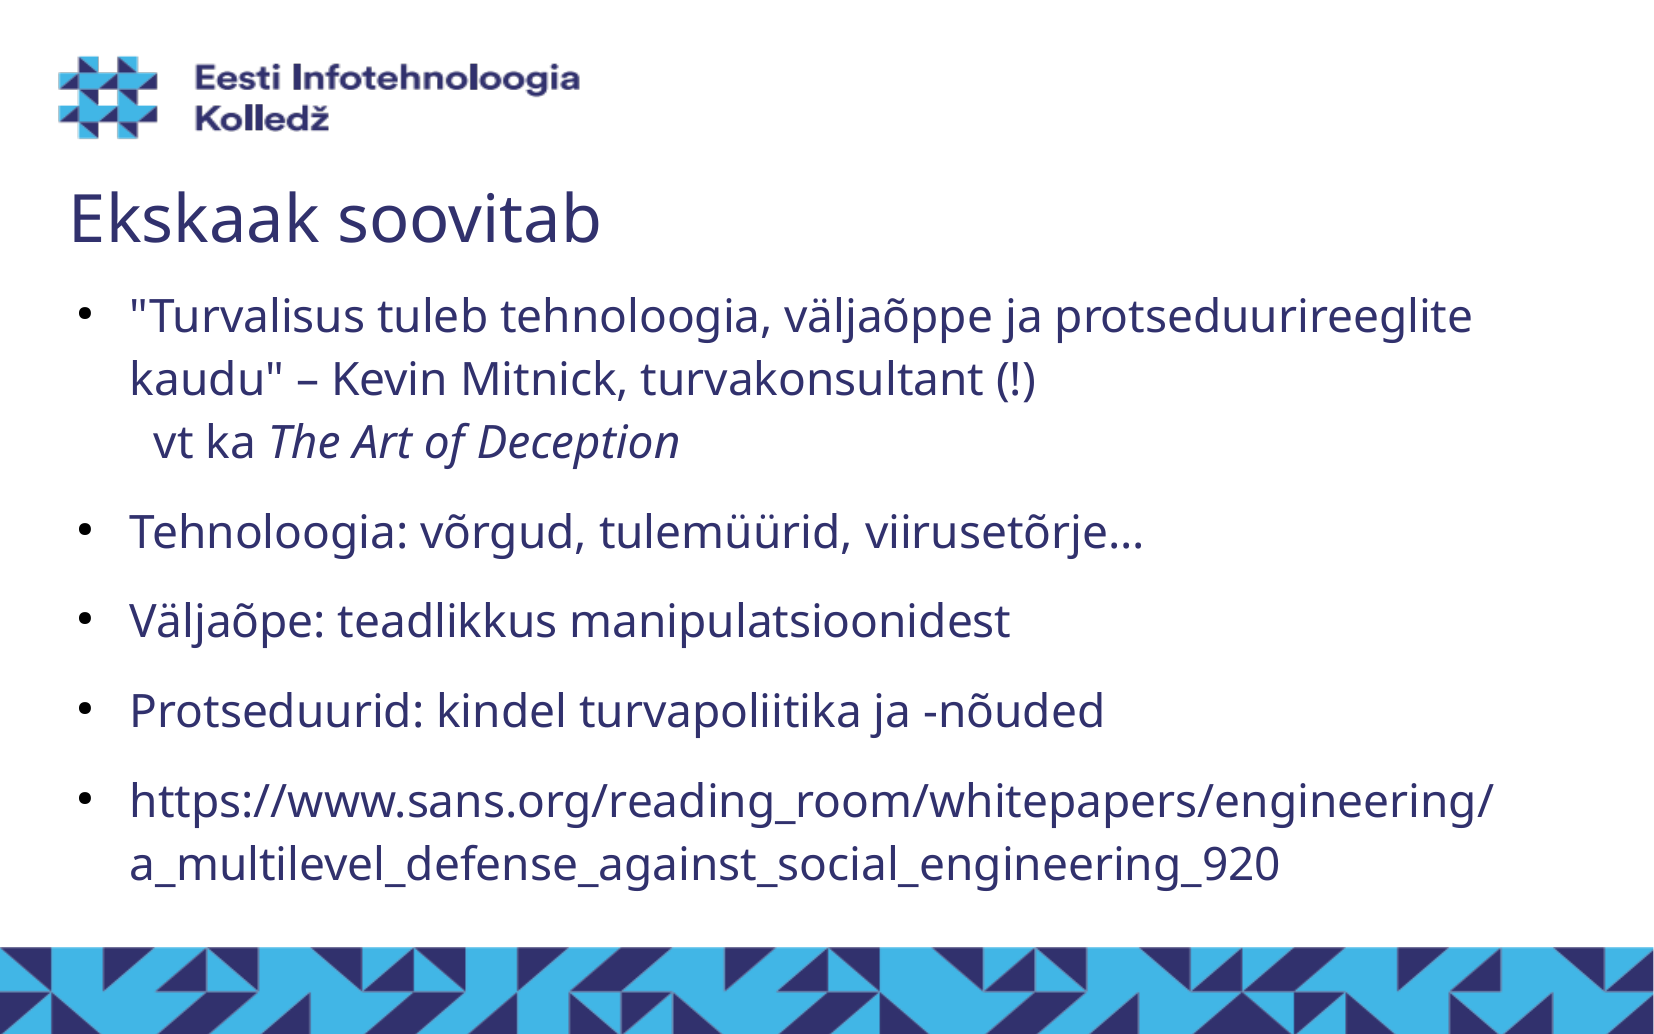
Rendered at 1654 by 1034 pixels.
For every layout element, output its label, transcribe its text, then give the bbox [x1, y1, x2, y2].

list "Turvalisus tuleb tehnoloogia, väljaõppe ja protseduurireeglite kaudu" – Kevin Mitnick, turvakonsultant (!) vt ka The Art of Deception Tehnoloogia: võrgud, tulemüürid, viirusetõrje... Väljaõpe: teadlikkus manipulatsioonidest Protseduurid: kindel turvapoliitika ja -nõuded https://www.sans.org/reading_room/whitepapers/engineering/a_multilevel_defense_against_social_engineering_920 [59, 283, 1595, 936]
title Ekskaak soovitab [68, 147, 1536, 283]
